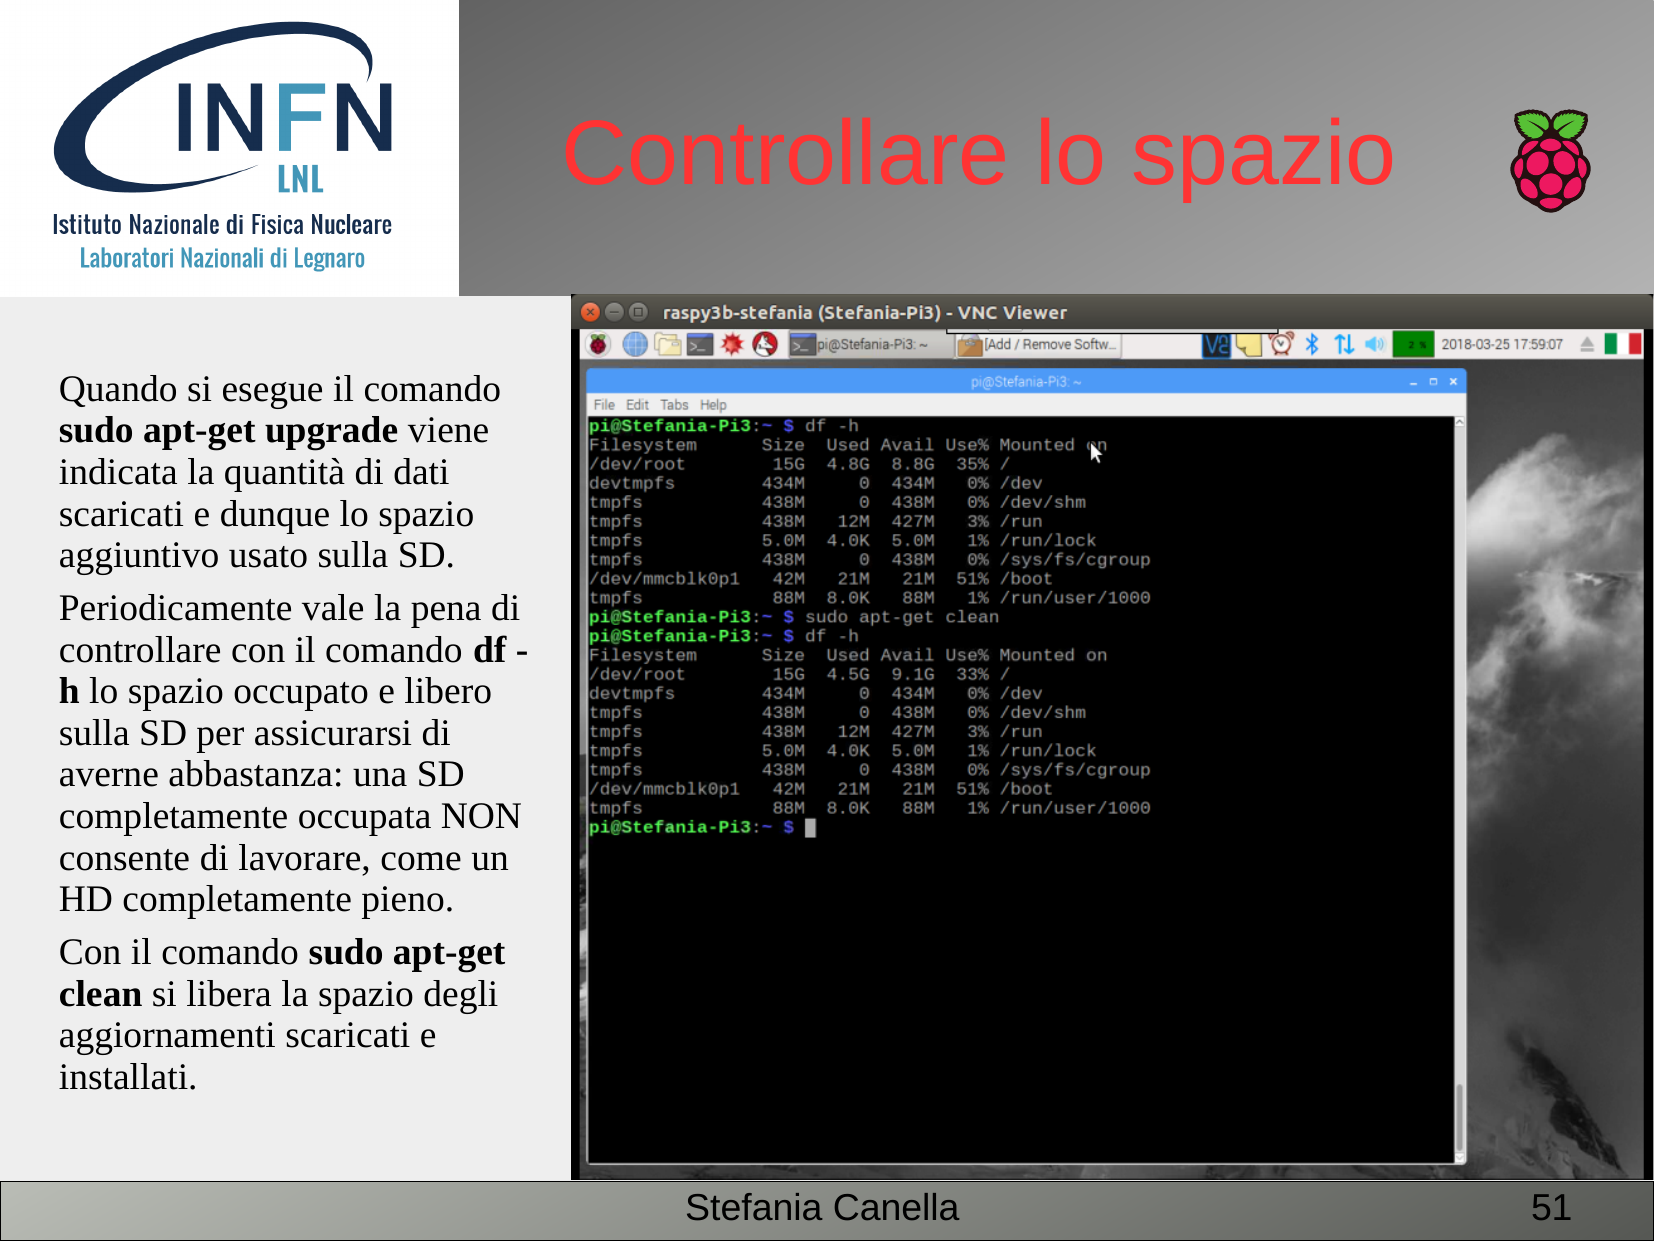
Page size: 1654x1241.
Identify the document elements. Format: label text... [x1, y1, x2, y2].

picture [0, 0, 459, 295]
picture [571, 294, 1654, 1180]
text_box [459, 0, 1654, 296]
text_box [0, 1181, 670, 1241]
title Controllare lo spazio [459, 49, 1571, 257]
text_box [984, 1181, 1516, 1241]
text_box Stefania Canella [670, 1180, 984, 1241]
text_box <number> [1516, 1180, 1654, 1241]
text_box Quando si esegue il comando sudo apt-get upgrade viene indicata la quantità di dati scaricati e dunque lo spazio aggiuntivo usato sulla SD. Periodicamente vale la pena di controllare con il comando df -h lo spazio occupato e libero sulla SD per assicurarsi di averne abbastanza: una SD completamente occupata NON consente di lavorare, come un HD completamente pieno. Con il comando sudo apt-get clean si libera la spazio degli aggiornamenti scaricati e installati. [0, 295, 532, 1171]
